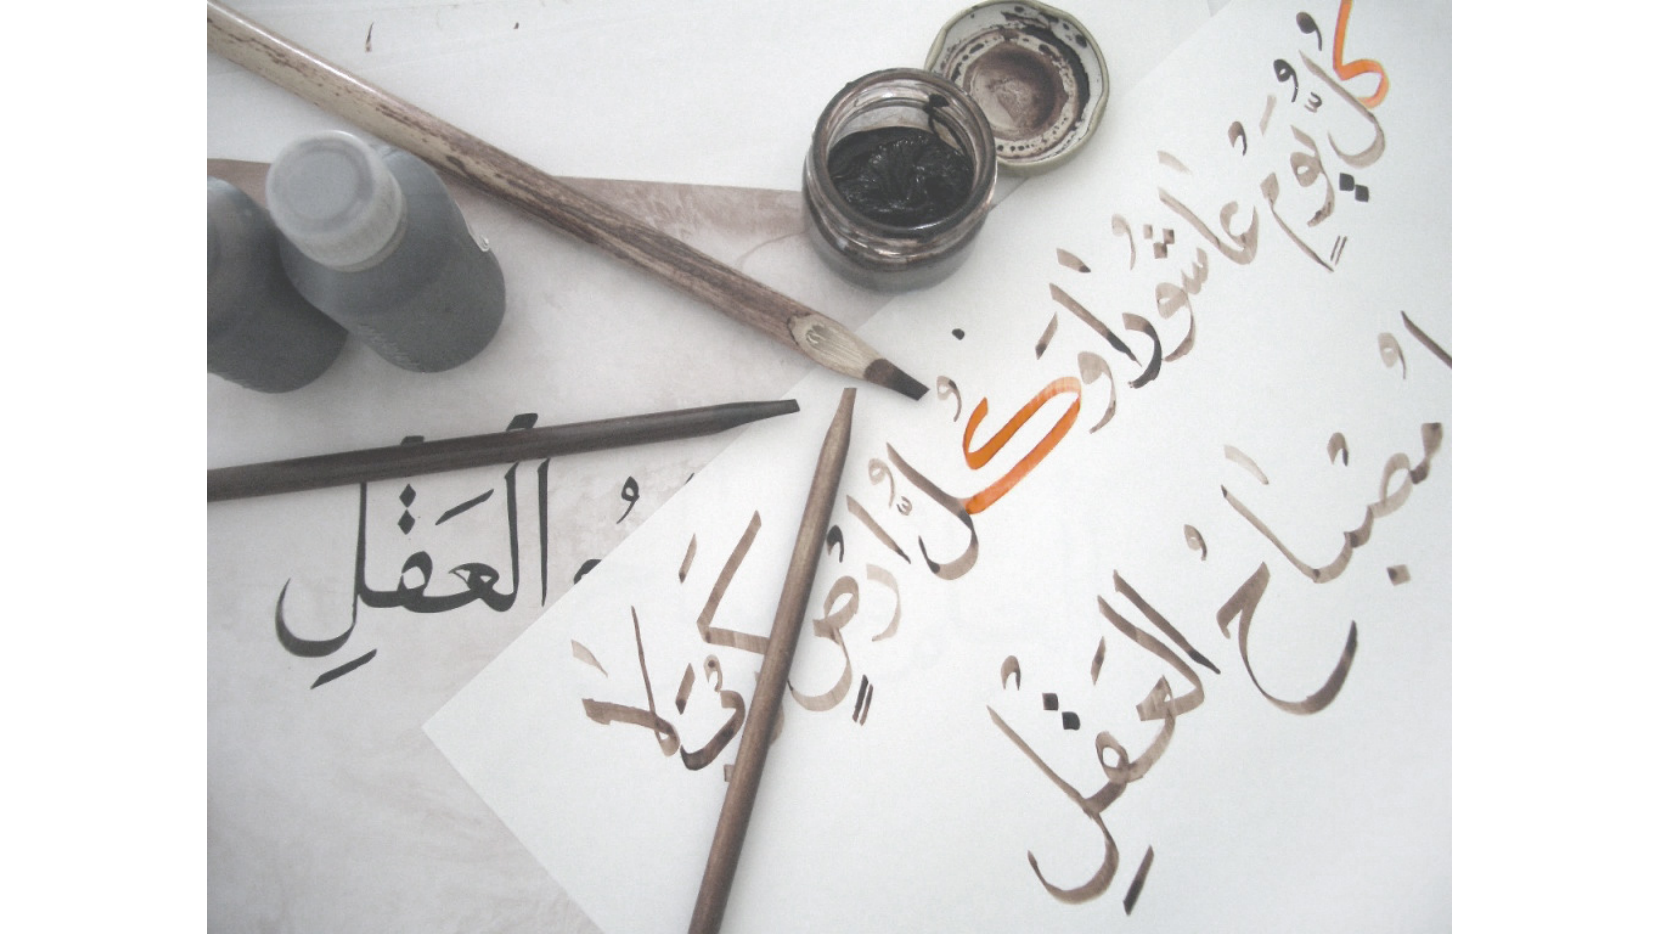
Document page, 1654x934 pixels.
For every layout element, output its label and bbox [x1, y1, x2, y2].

picture [207, 0, 1452, 934]
